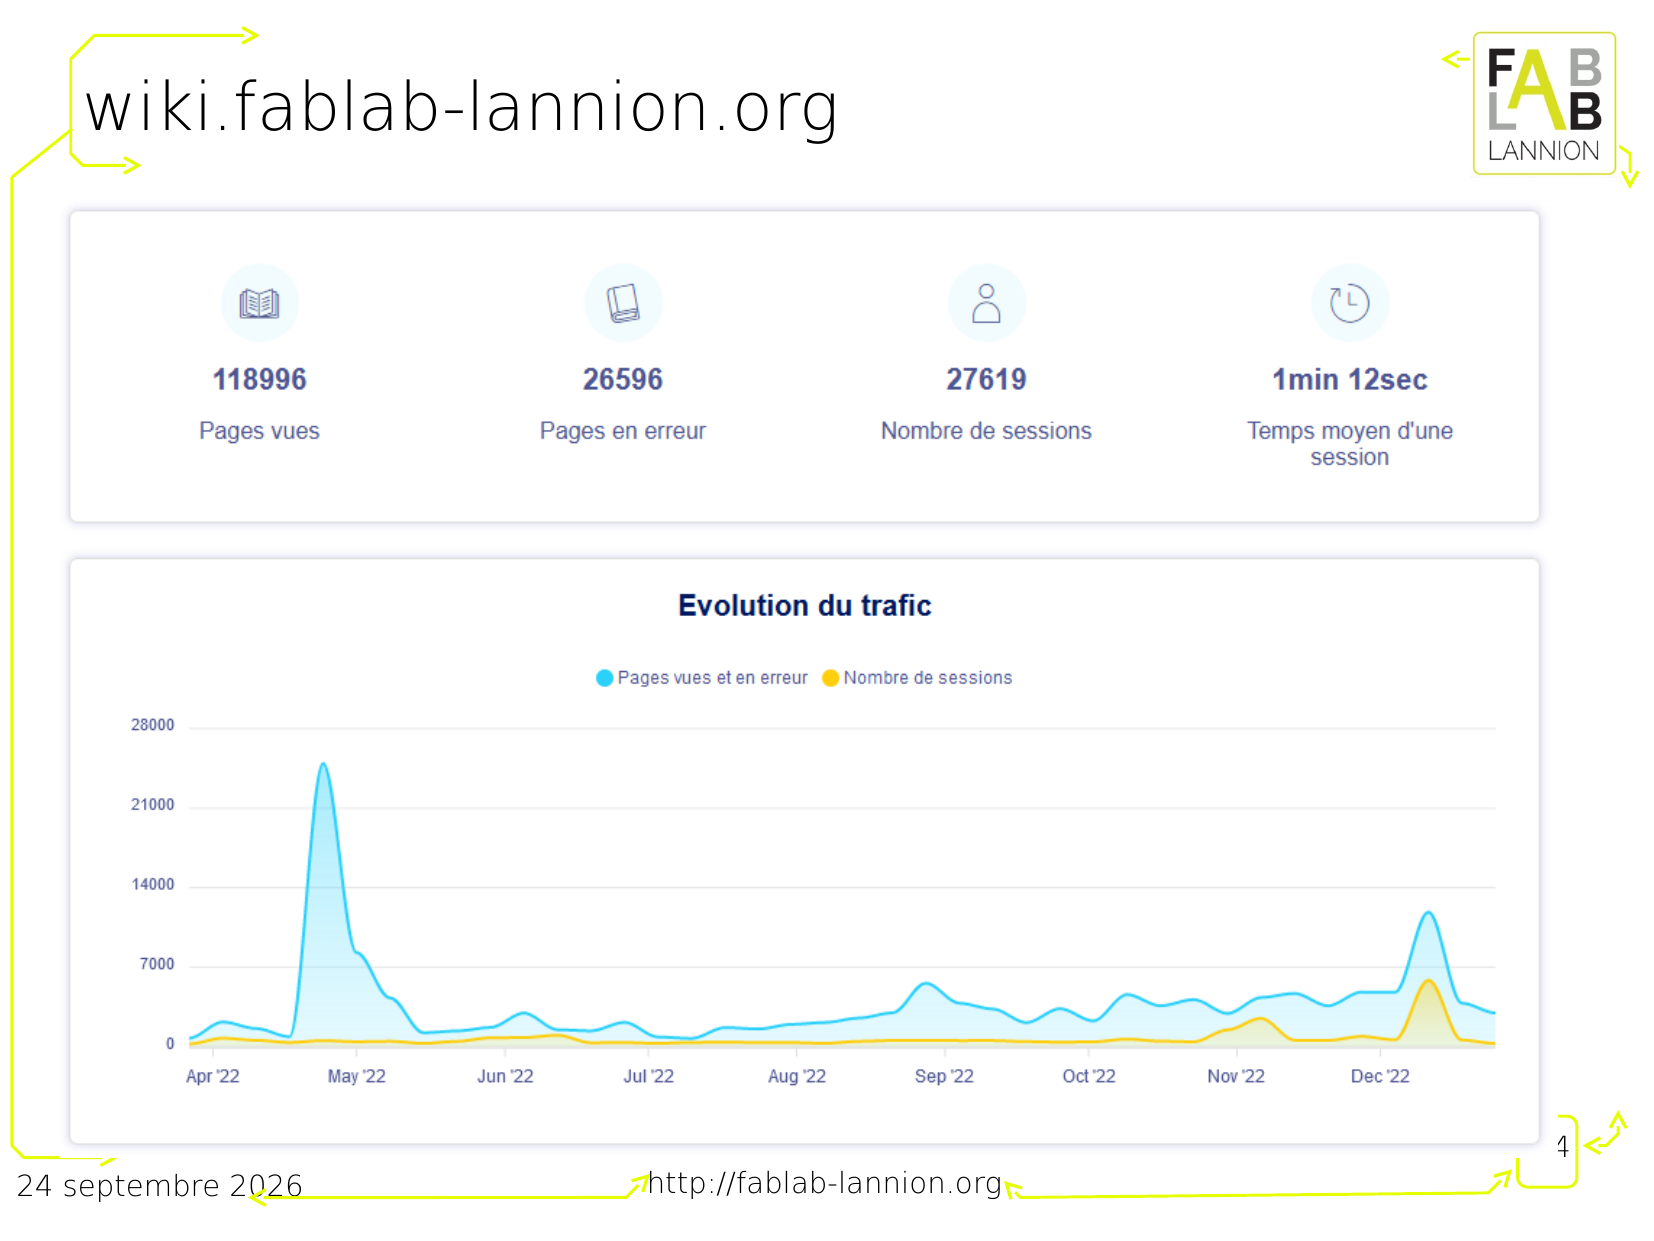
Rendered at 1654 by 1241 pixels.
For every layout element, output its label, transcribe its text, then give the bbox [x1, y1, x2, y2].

picture [59, 200, 1558, 1158]
title wiki.fablab-lannion.org [82, 49, 1441, 166]
picture [1470, 29, 1619, 178]
